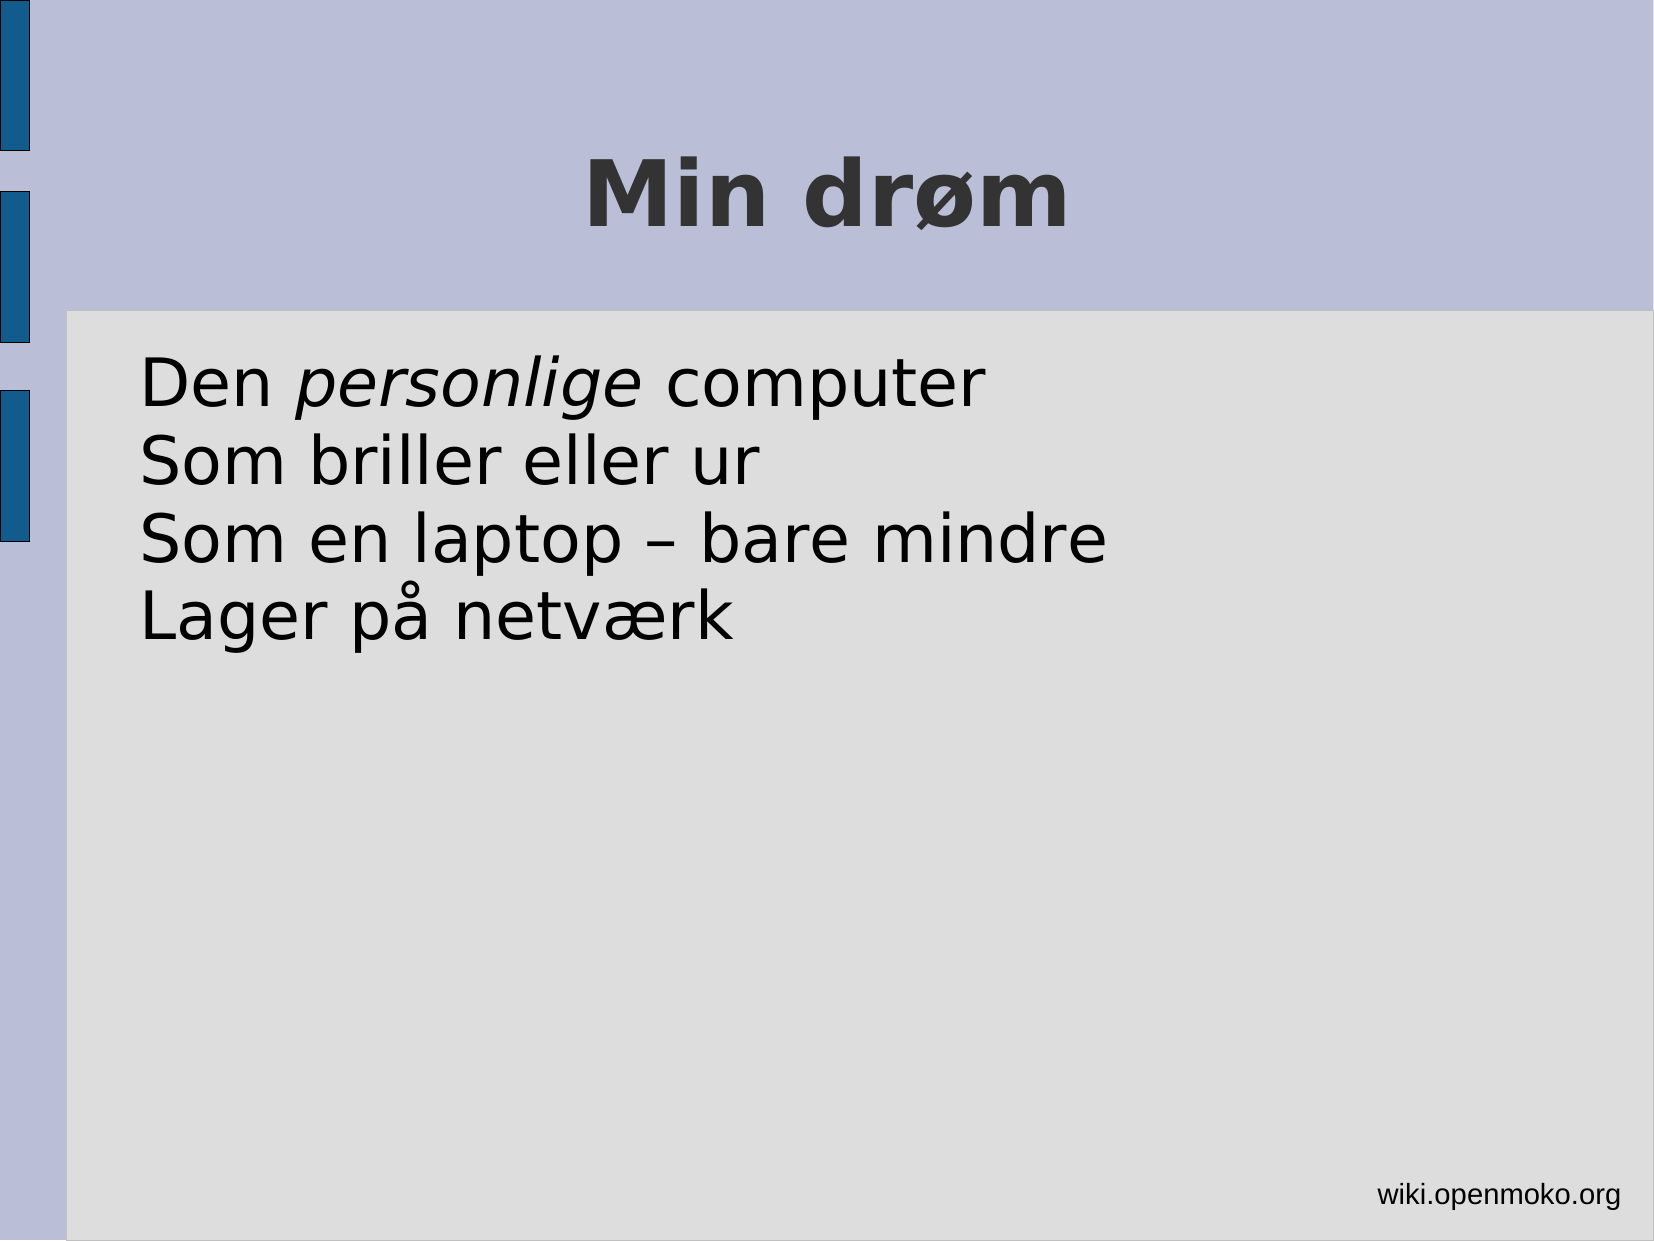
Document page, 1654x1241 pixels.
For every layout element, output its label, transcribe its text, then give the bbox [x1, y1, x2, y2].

list Den personlige computer Som briller eller ur Som en laptop – bare mindre Lager på netværk [121, 344, 1534, 1127]
title Min drøm [121, 91, 1534, 299]
